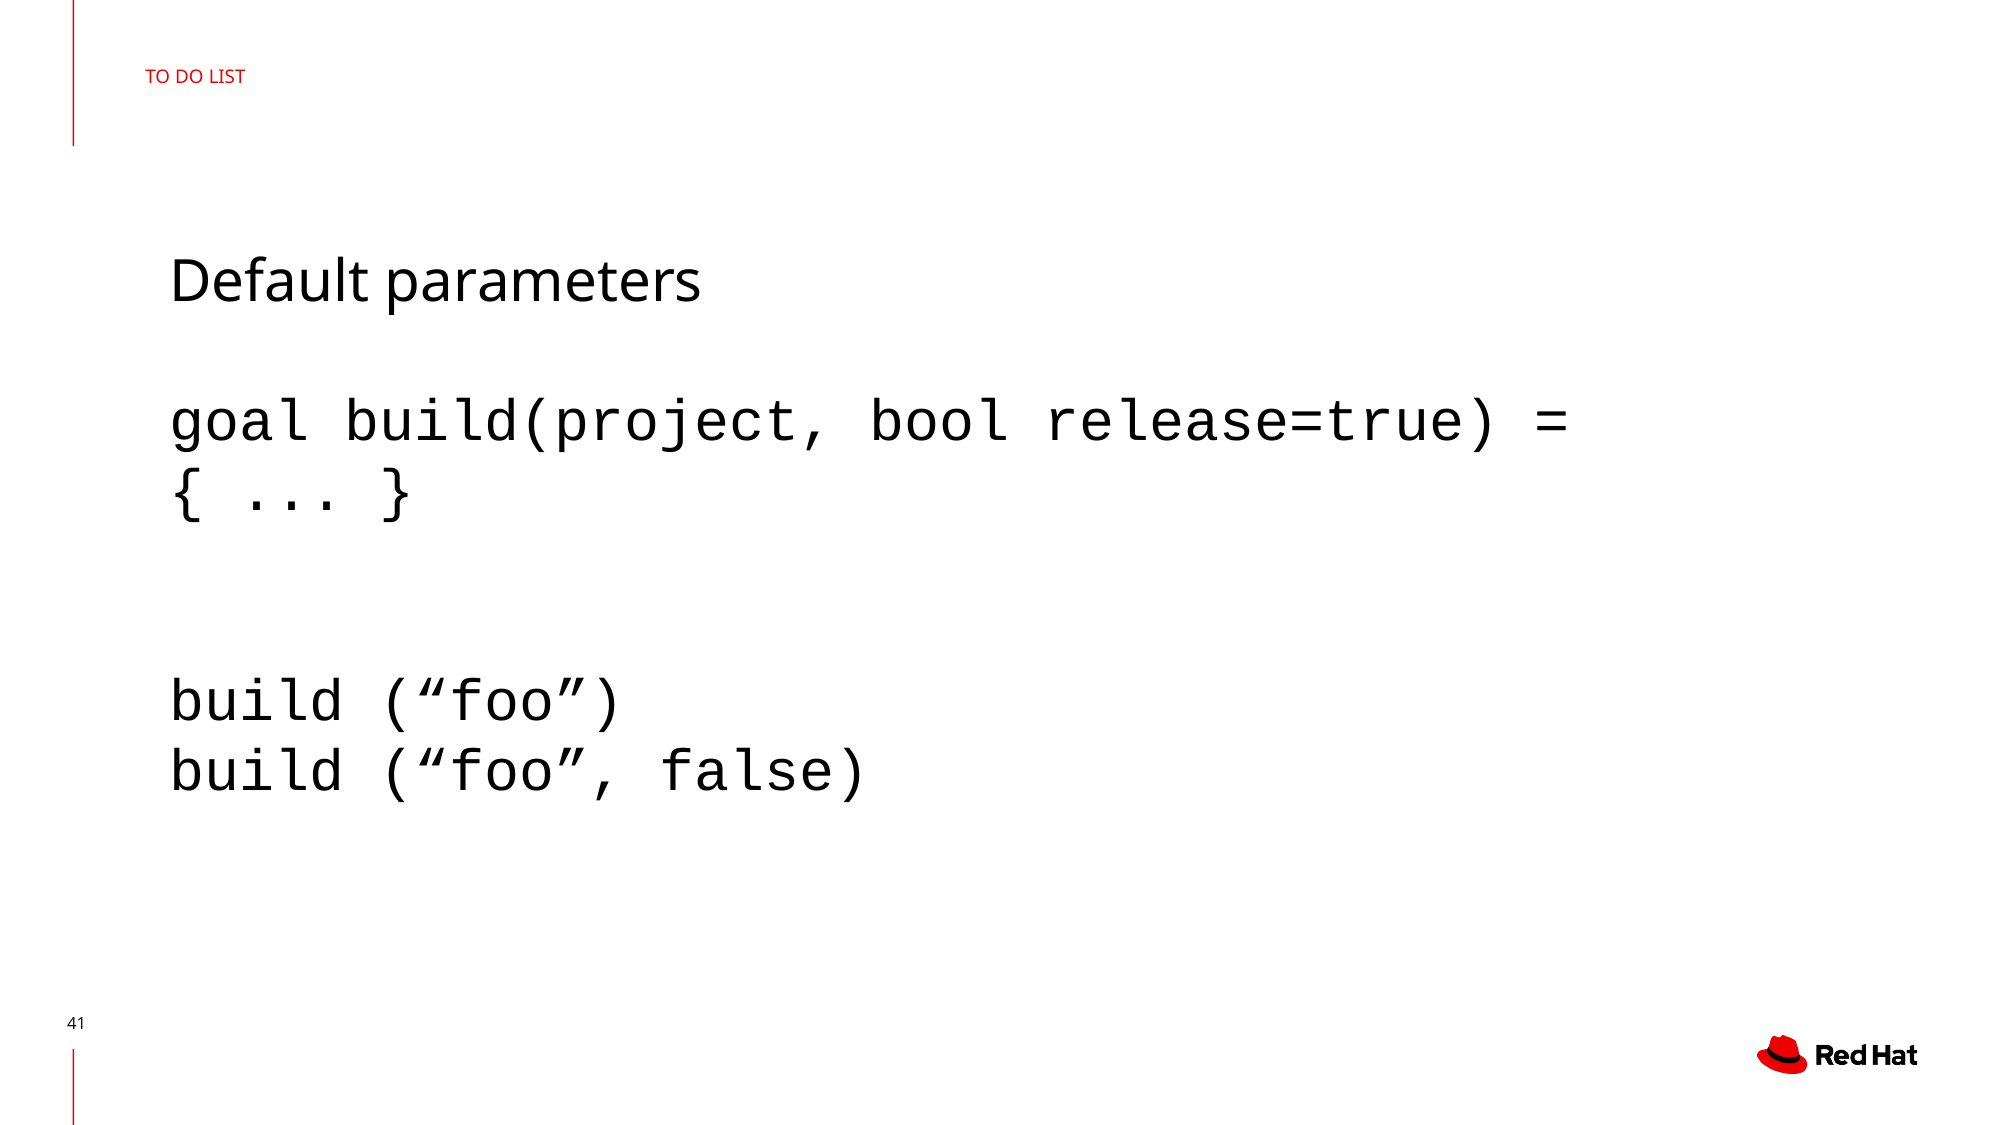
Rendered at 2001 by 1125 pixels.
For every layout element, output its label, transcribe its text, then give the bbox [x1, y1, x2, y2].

text_box TO DO LIST [73, 9, 918, 144]
text_box Default parameters goal build(project, bool release=true) = { ... } build (“foo”) build (“foo”, false) [154, 235, 1807, 810]
picture [1757, 1035, 1918, 1074]
